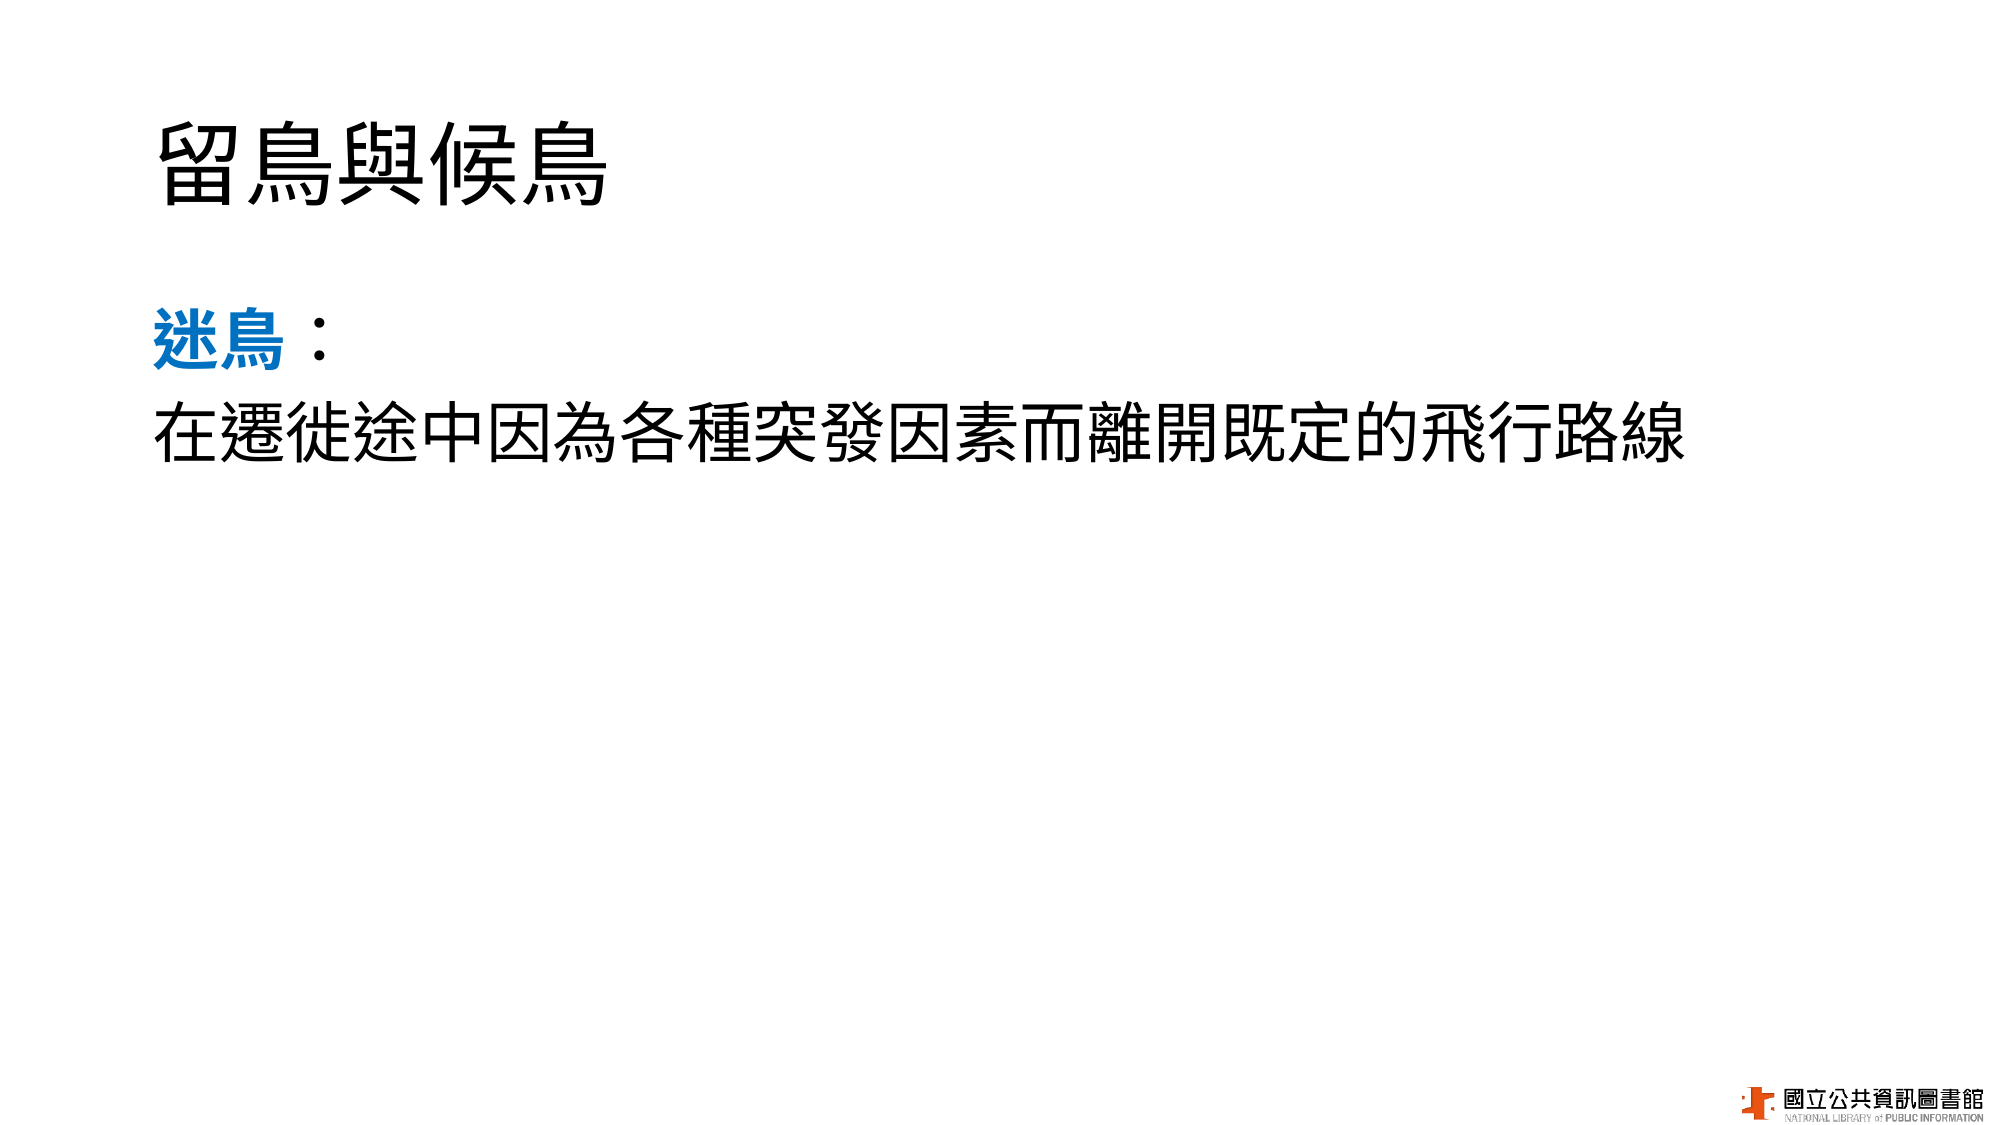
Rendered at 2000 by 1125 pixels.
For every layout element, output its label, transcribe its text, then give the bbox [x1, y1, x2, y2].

title 留鳥與候鳥 [137, 59, 1863, 278]
list 迷鳥： 在遷徙途中因為各種突發因素而離開既定的飛行路線 [137, 299, 1863, 1014]
